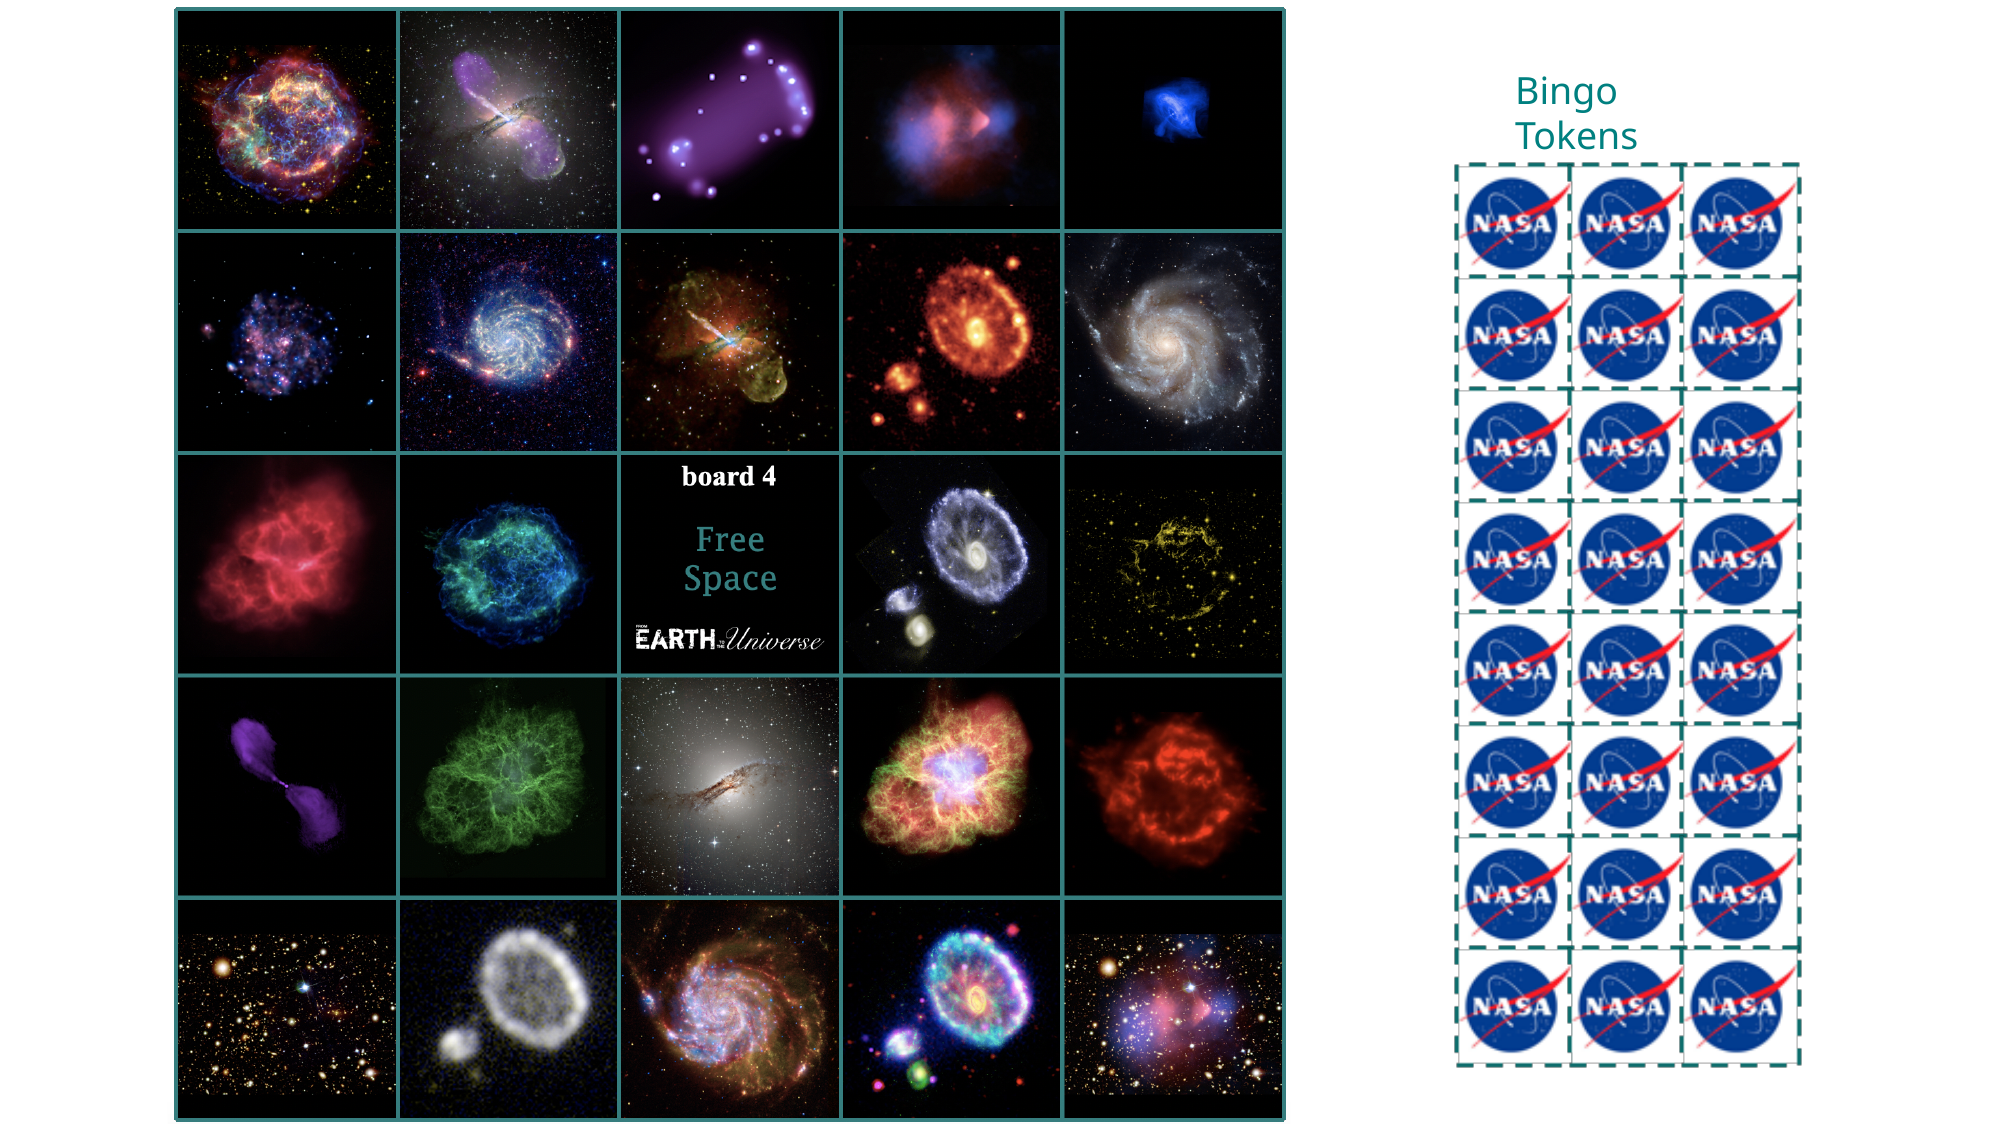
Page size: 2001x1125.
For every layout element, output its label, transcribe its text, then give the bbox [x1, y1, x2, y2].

picture [167, 1, 1291, 1124]
text_box Bingo Tokens [1500, 60, 1762, 161]
picture [1453, 161, 1804, 1070]
